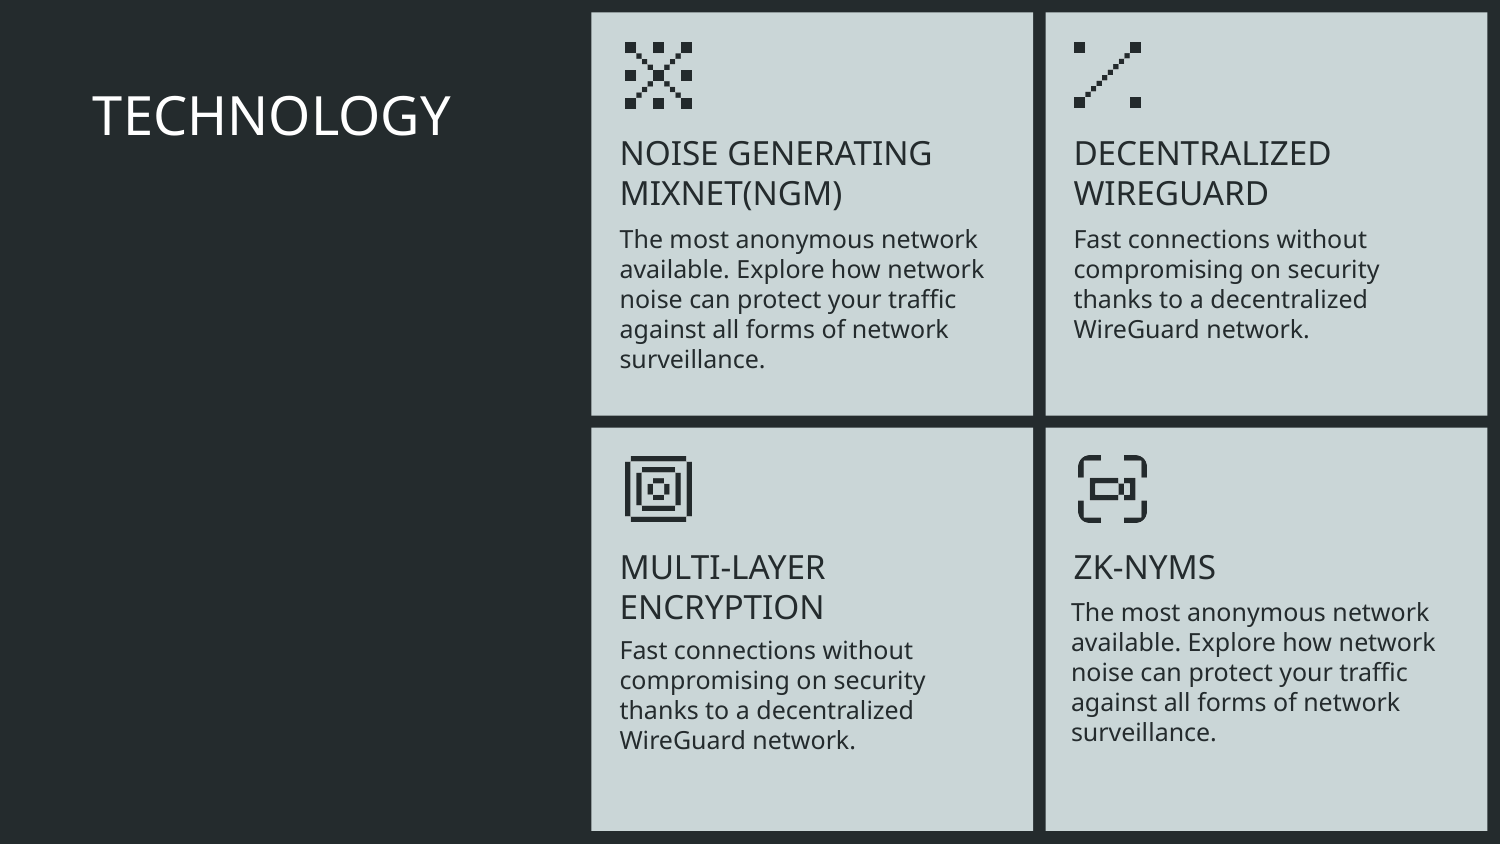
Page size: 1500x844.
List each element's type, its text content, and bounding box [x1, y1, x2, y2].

picture [1078, 455, 1147, 523]
text_box The most anonymous network available. Explore how network noise can protect your traffic against all forms of network surveillance. [1071, 596, 1454, 747]
text_box [1045, 427, 1488, 831]
picture [625, 42, 692, 109]
picture [1074, 42, 1141, 108]
text_box [591, 427, 1034, 831]
text_box NOISE GENERATING MIXNET(NGM) [619, 132, 999, 213]
text_box Fast connections without compromising on security thanks to a decentralized WireGuard network. [1073, 223, 1456, 344]
text_box ZK-NYMS [1073, 546, 1451, 587]
text_box TECHNOLOGY [92, 81, 507, 147]
picture [625, 456, 692, 522]
text_box DECENTRALIZED WIREGUARD [1073, 132, 1451, 213]
text_box [1045, 12, 1488, 416]
text_box The most anonymous network available. Explore how network noise can protect your traffic against all forms of network surveillance. [619, 223, 1005, 374]
text_box Fast connections without compromising on security thanks to a decentralized WireGuard network. [619, 634, 1005, 755]
text_box MULTI-LAYER ENCRYPTION [619, 546, 999, 627]
text_box [591, 12, 1034, 416]
